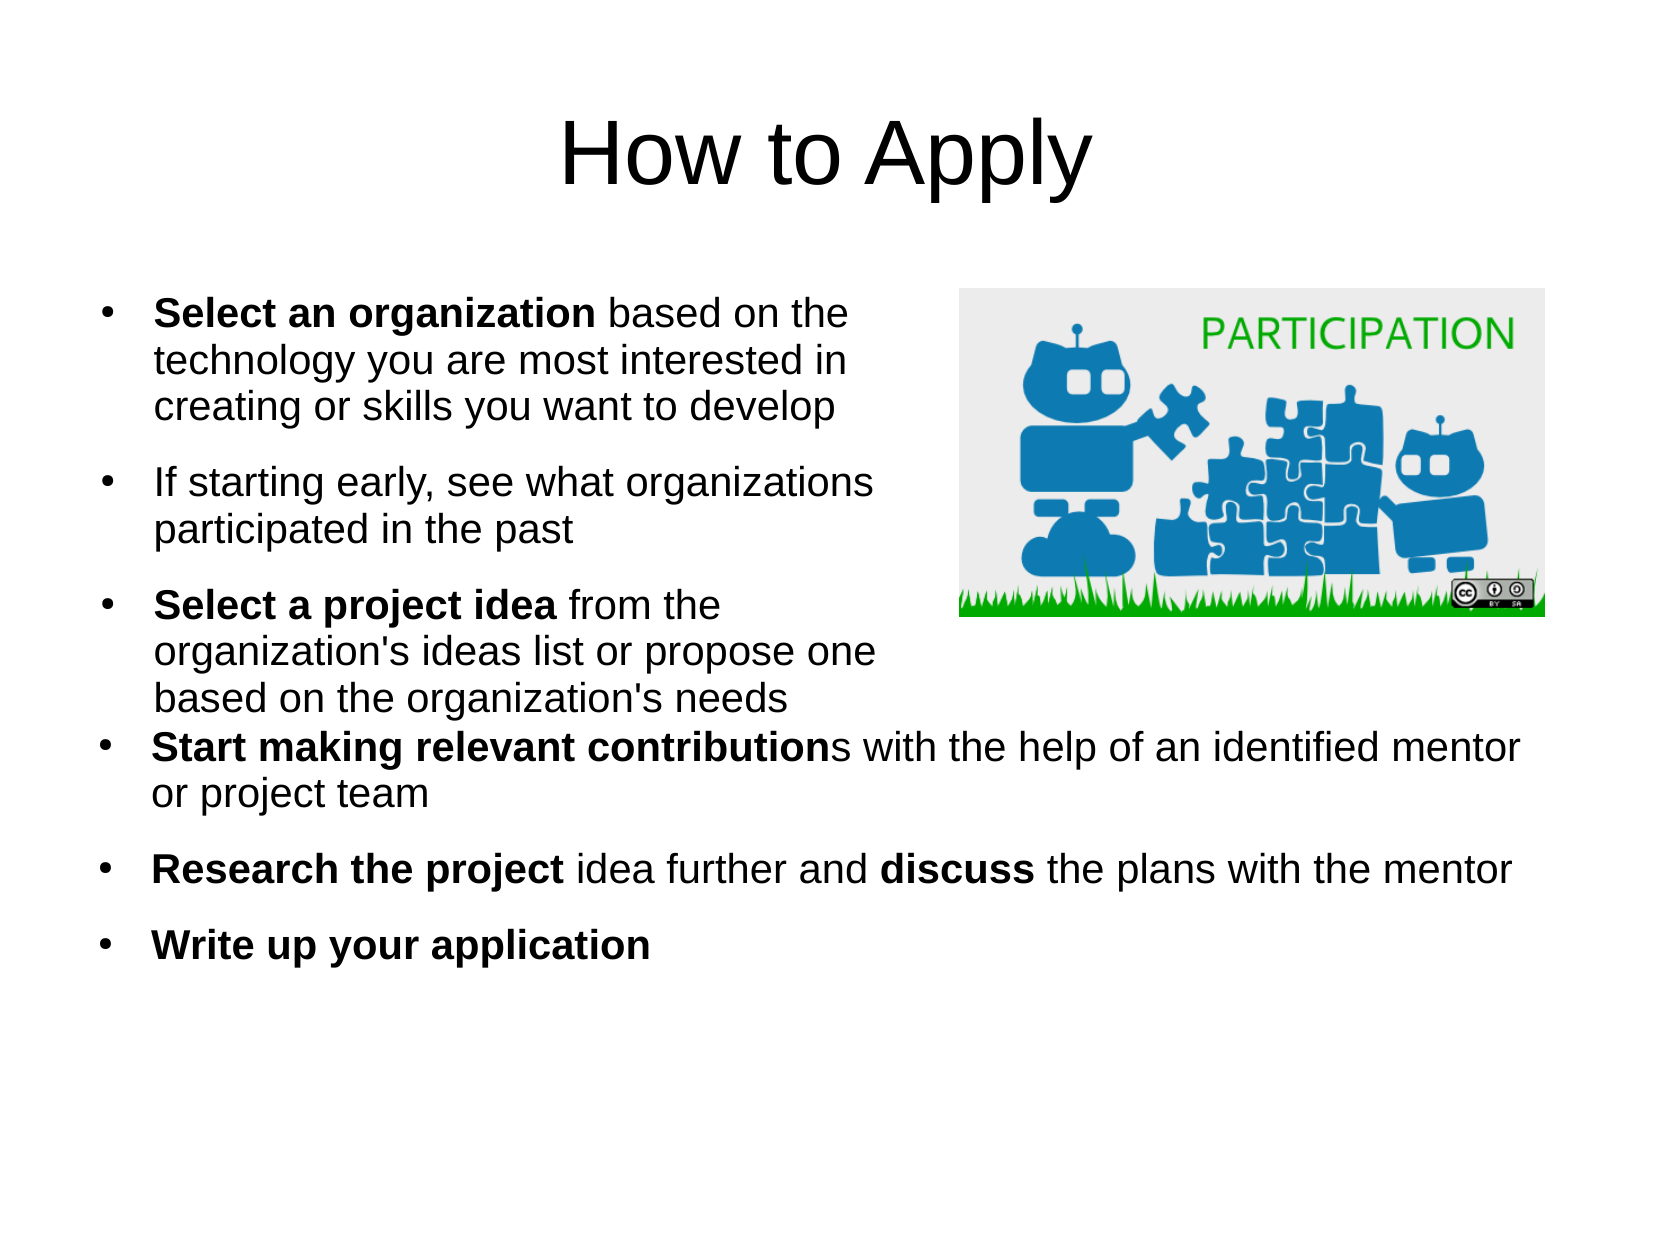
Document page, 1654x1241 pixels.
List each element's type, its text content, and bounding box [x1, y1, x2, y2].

list Select an organization based on the technology you are most interested in creating or skills you want to develop If starting early, see what organizations participated in the past Select a project idea from the organization's ideas list or propose one based on the organization's needs [82, 290, 885, 647]
title How to Apply [82, 49, 1571, 257]
picture [959, 288, 1545, 617]
list Start making relevant contributions with the help of an identified mentor or project team Research the project idea further and discuss the plans with the mentor Write up your application [80, 647, 1536, 972]
